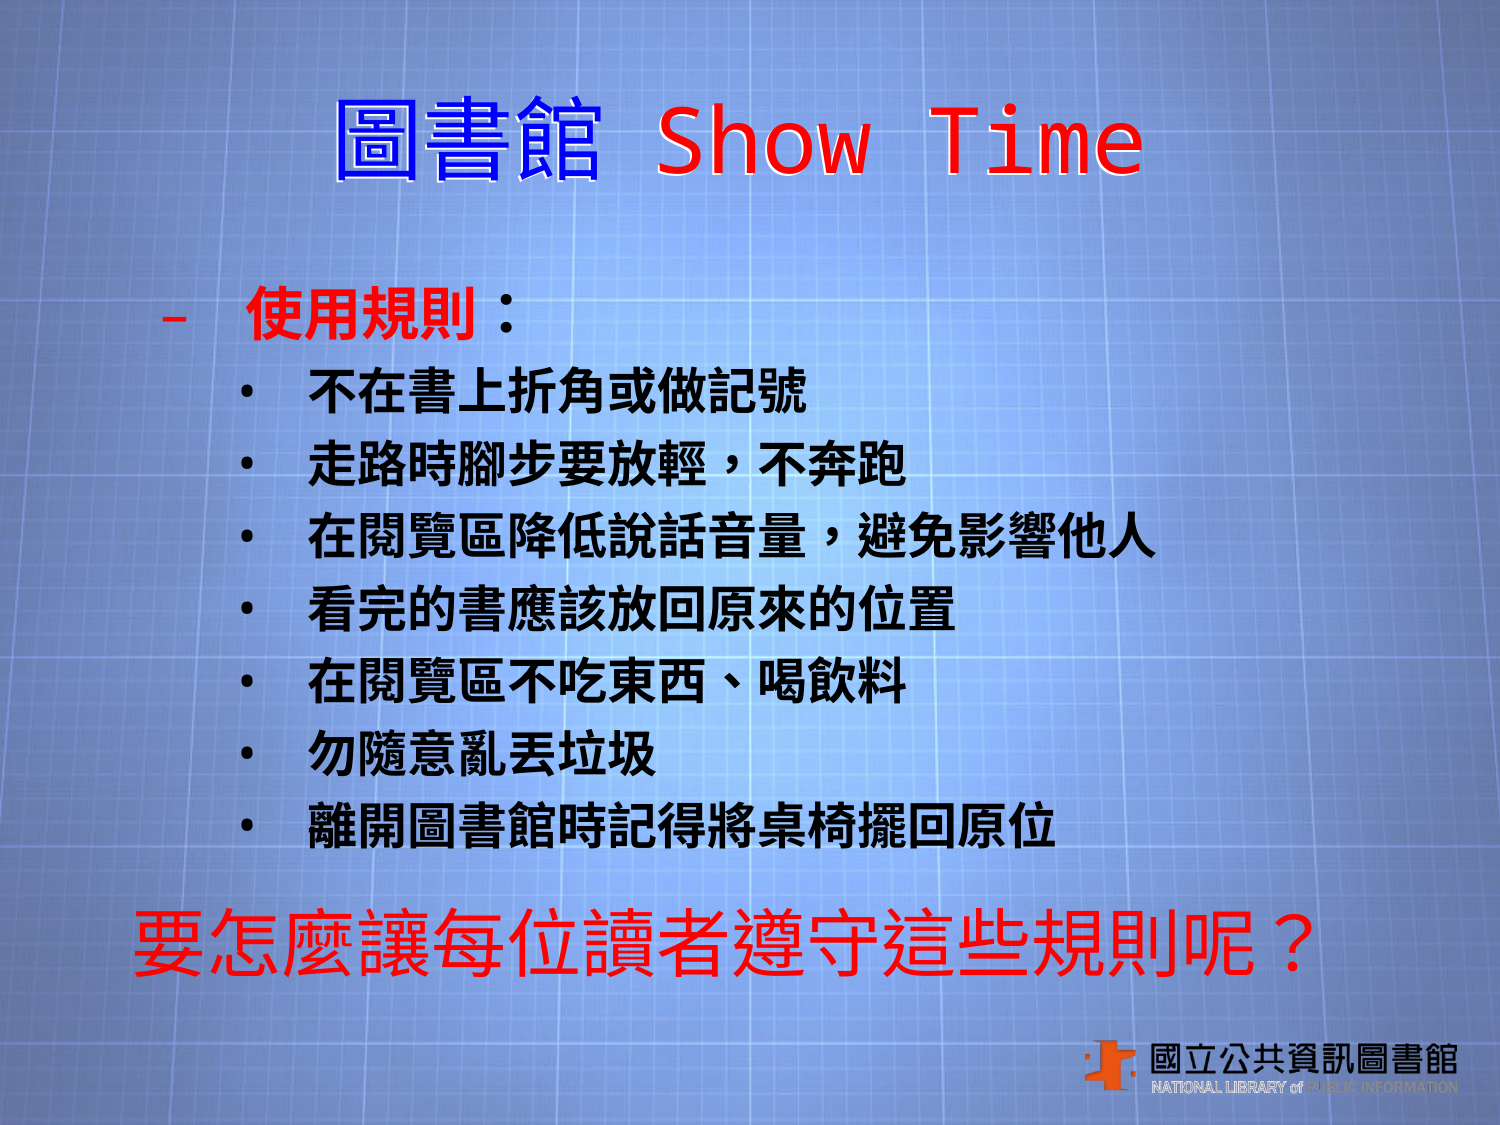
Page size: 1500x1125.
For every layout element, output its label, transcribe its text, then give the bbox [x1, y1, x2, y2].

text_box 要怎麼讓每位讀者遵守這些規則呢？ [124, 881, 1459, 1002]
list 使用規則： 不在書上折角或做記號 走路時腳步要放輕，不奔跑 在閱覽區降低說話音量，避免影響他人 看完的書應該放回原來的位置 在閱覽區不吃東西、喝飲料 勿隨意亂丟垃圾 離開圖書館時記得將桌椅擺回原位 [75, 262, 1426, 1094]
picture [0, 0, 1500, 1125]
text_box 圖書館 Show Time [76, 42, 1427, 231]
